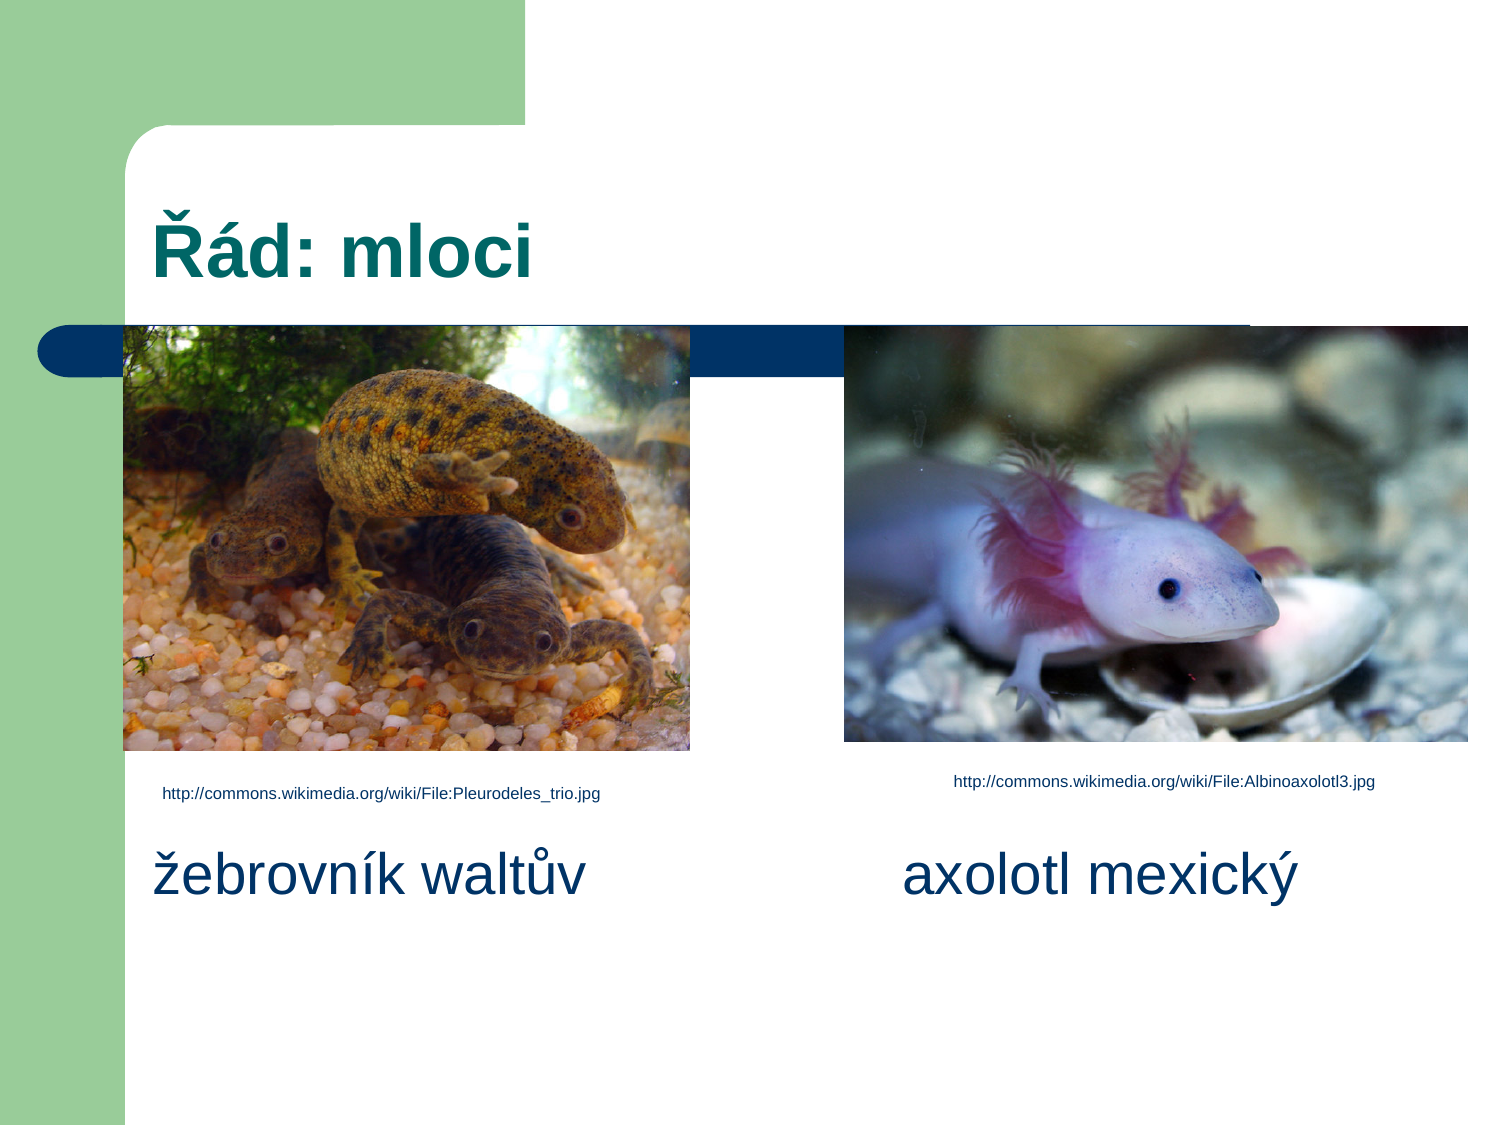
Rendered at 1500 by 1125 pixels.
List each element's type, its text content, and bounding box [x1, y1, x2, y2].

picture [123, 326, 690, 751]
picture [844, 326, 1468, 742]
list žebrovník waltův axolotl mexický [137, 834, 1400, 999]
text_box http://commons.wikimedia.org/wiki/File:Albinoaxolotl3.jpg [938, 763, 1424, 799]
text_box http://commons.wikimedia.org/wiki/File:Pleurodeles_trio.jpg [147, 774, 644, 811]
title Řád: mloci [136, 136, 1414, 301]
